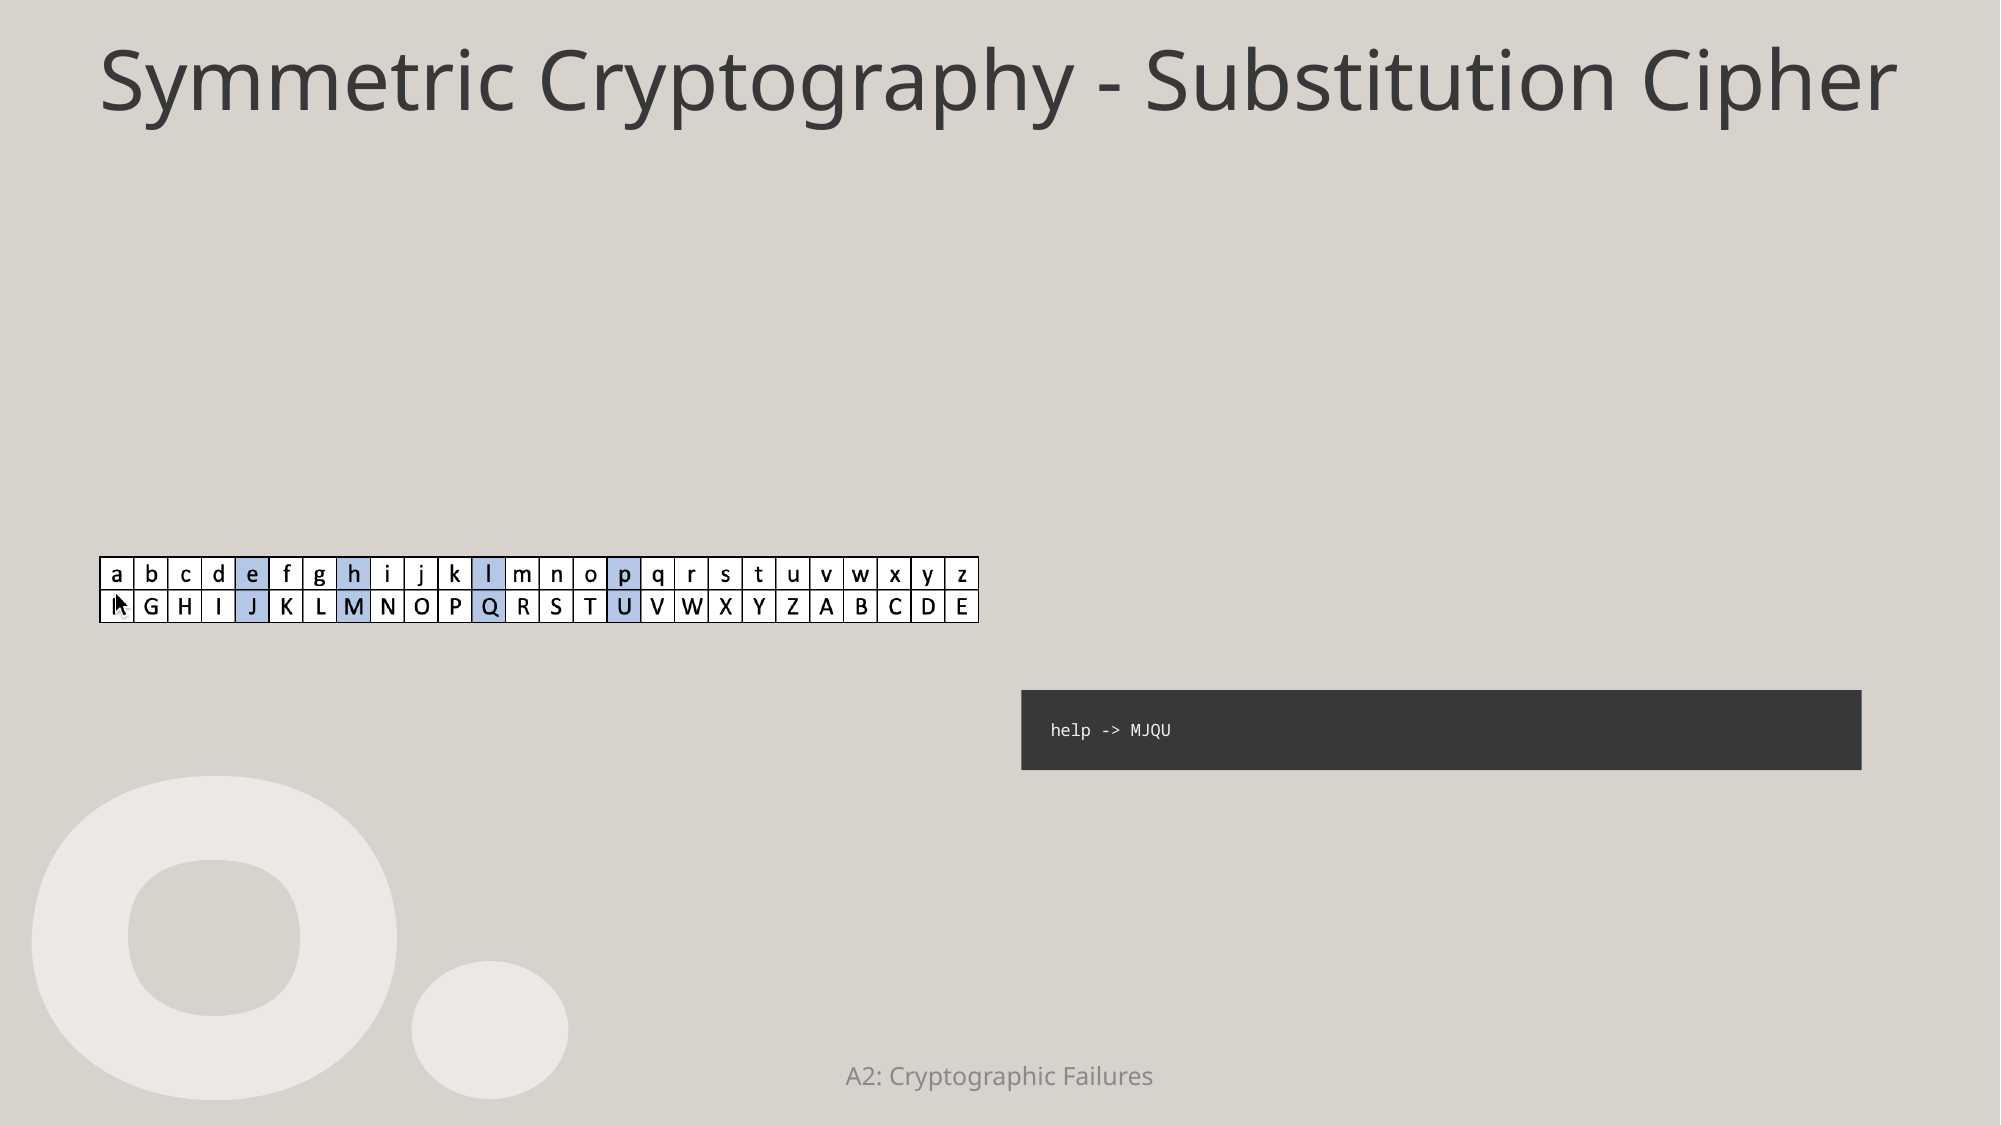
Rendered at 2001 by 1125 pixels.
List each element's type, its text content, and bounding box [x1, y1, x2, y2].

list help -> MJQU [1021, 690, 1862, 771]
text_box A2: Cryptographic Failures [662, 1045, 1338, 1106]
title Symmetric Cryptography - Substitution Cipher [0, 19, 2000, 148]
picture [99, 556, 979, 623]
